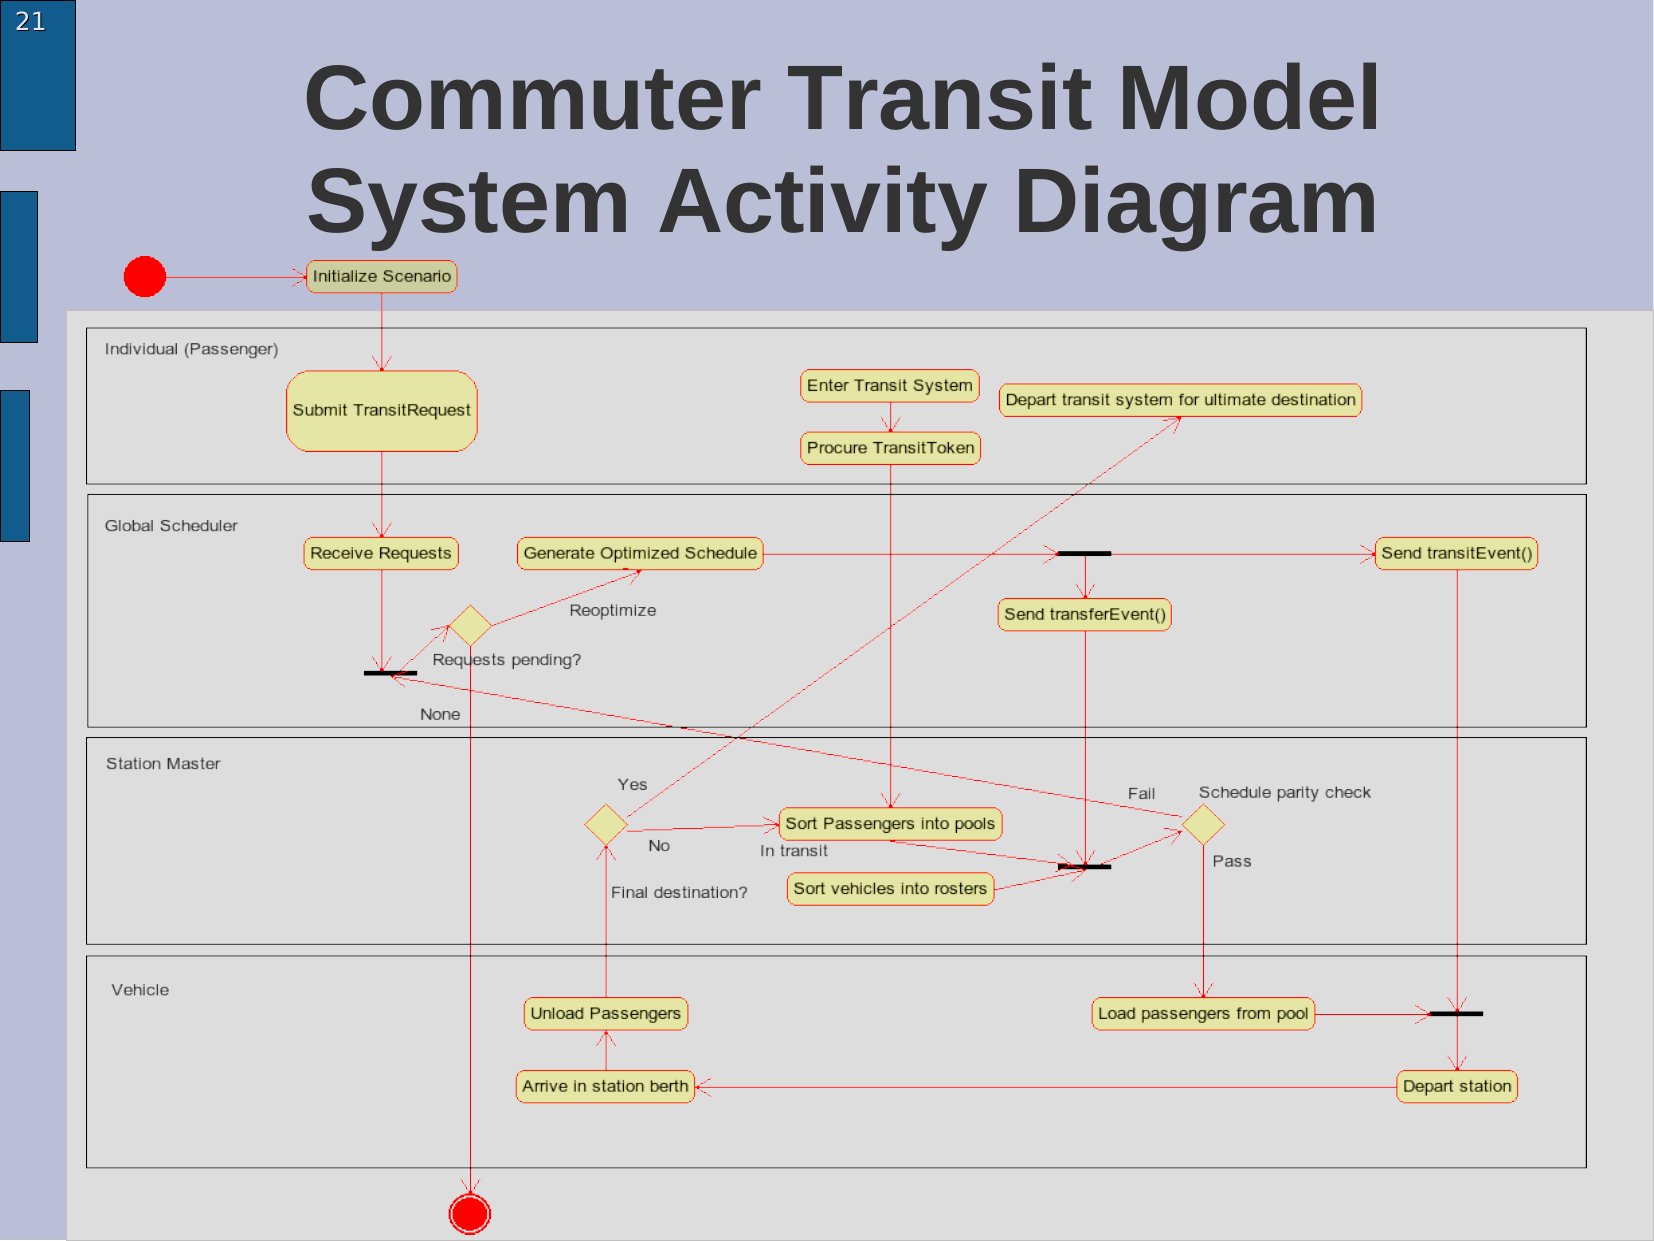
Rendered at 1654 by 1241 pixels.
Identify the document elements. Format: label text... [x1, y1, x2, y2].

picture [86, 256, 1587, 1235]
title Commuter Transit Model System Activity Diagram [75, 0, 1613, 299]
